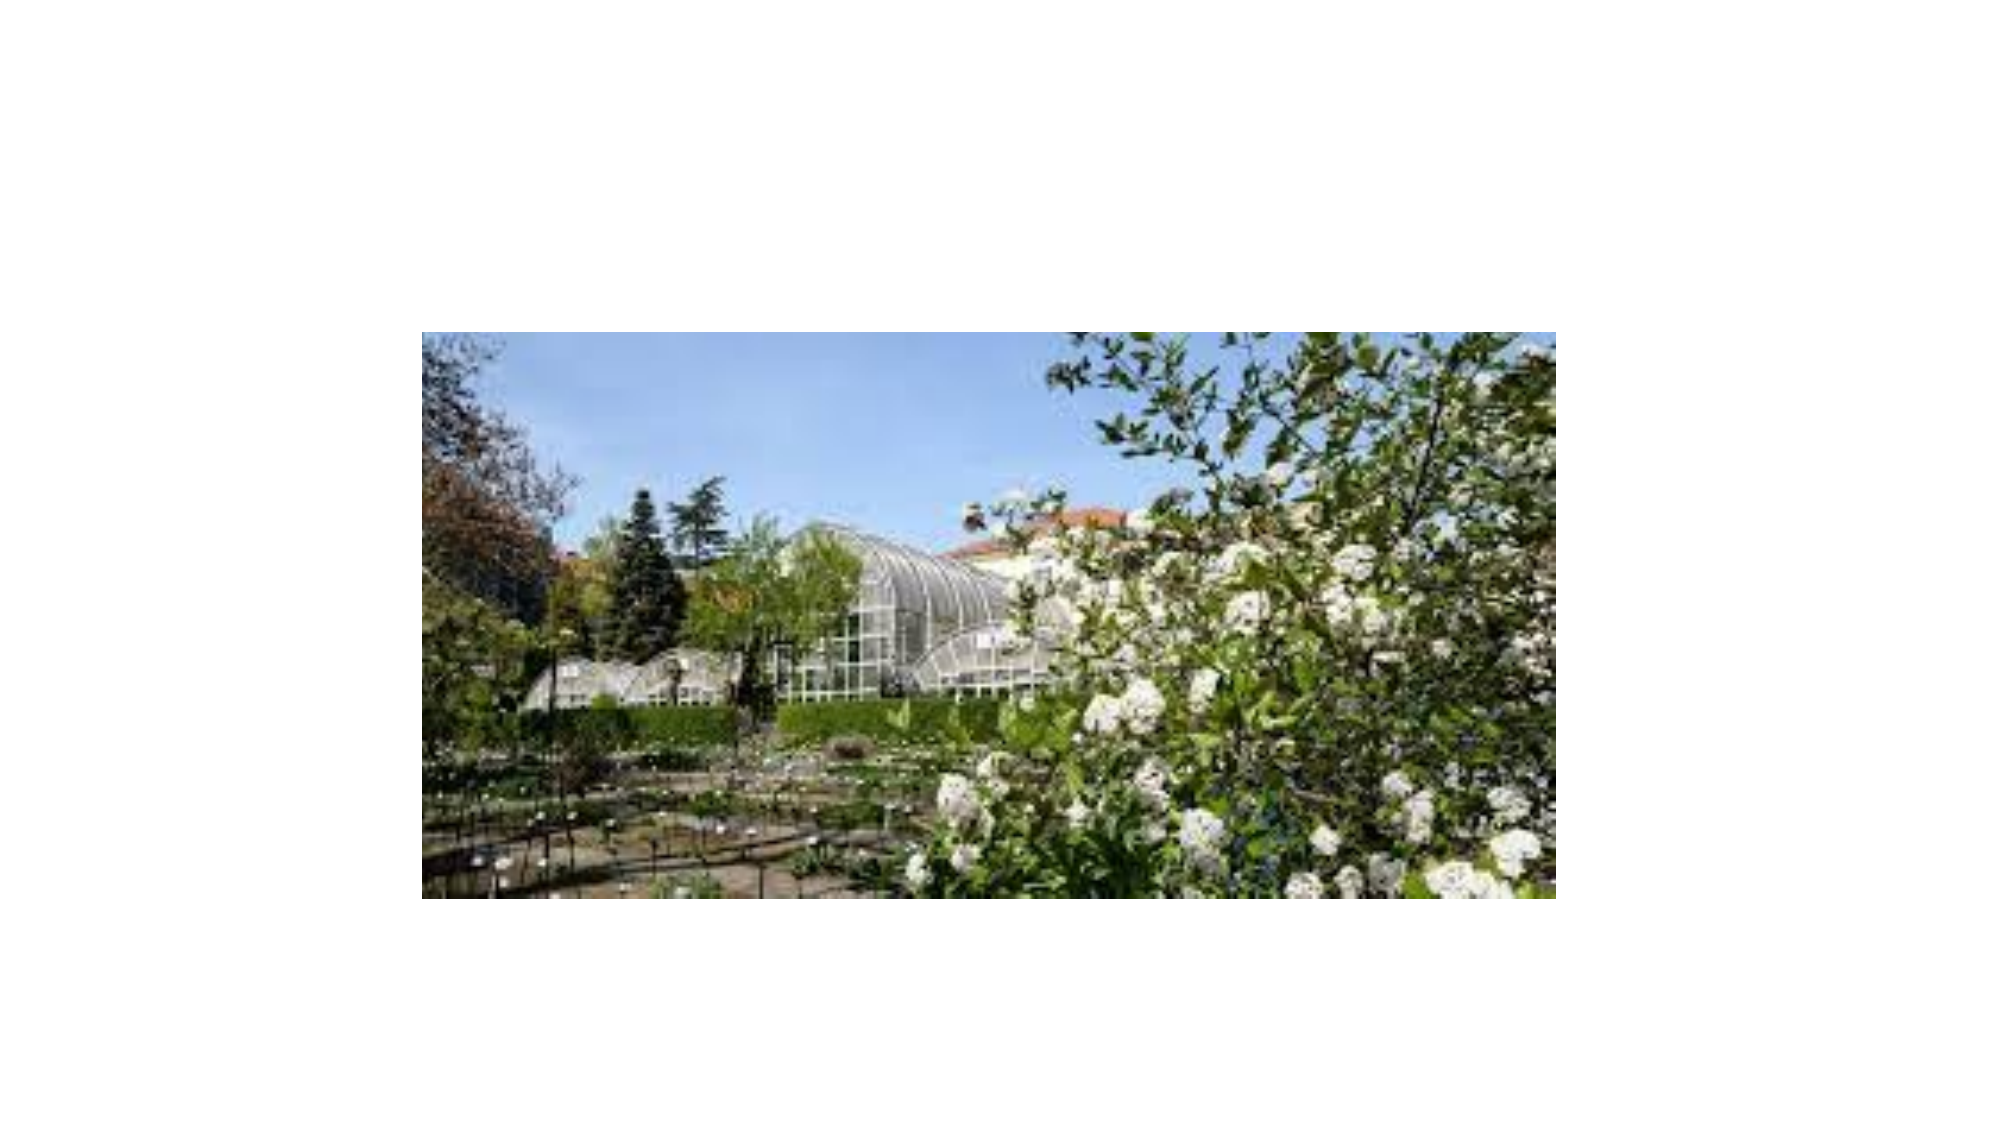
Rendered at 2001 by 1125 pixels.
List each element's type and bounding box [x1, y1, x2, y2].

picture [422, 332, 1556, 899]
